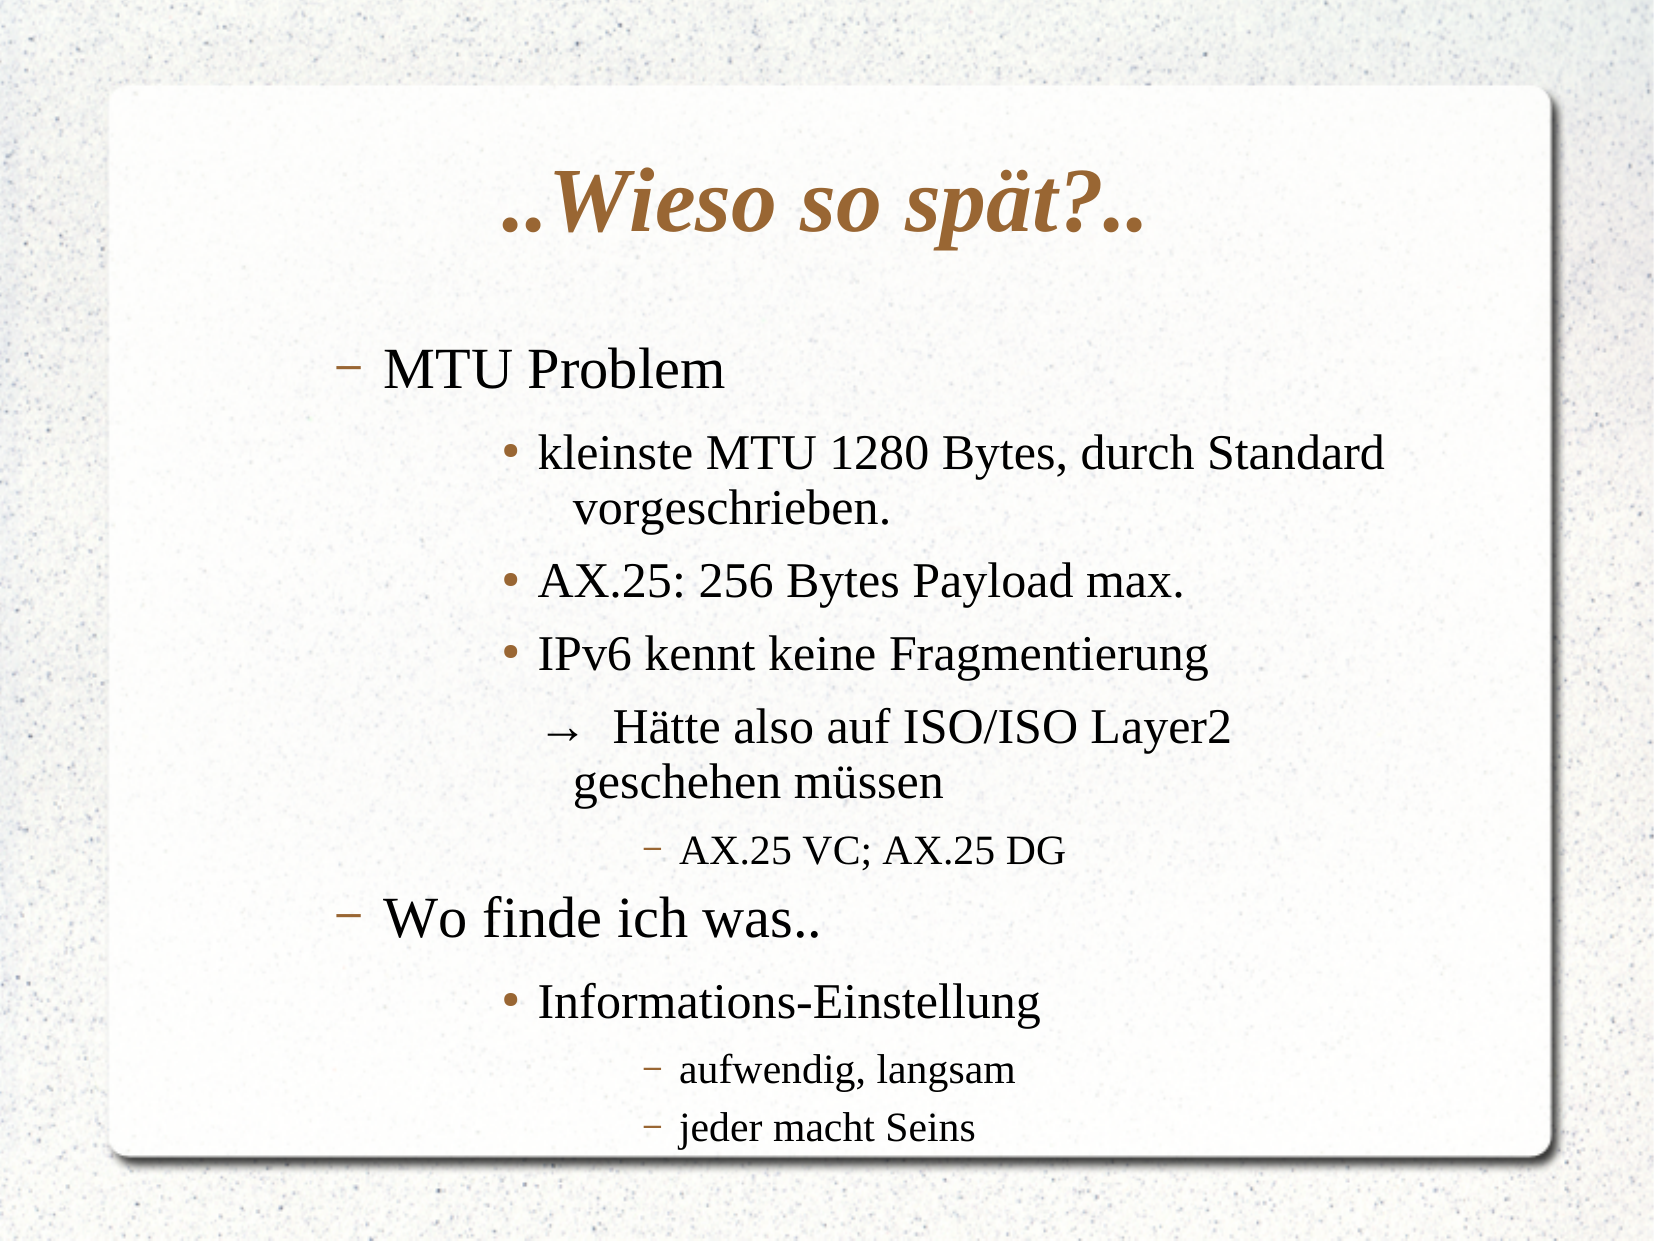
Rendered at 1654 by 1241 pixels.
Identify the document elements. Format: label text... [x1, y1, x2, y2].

picture [0, 0, 1654, 1241]
list MTU Problem kleinste MTU 1280 Bytes, durch Standard vorgeschrieben. AX.25: 256 Bytes Payload max. IPv6 kennt keine Fragmentierung → Hätte also auf ISO/ISO Layer2 geschehen müssen AX.25 VC; AX.25 DG Wo finde ich was.. Informations-Einstellung aufwendig, langsam jeder macht Seins [147, 336, 1506, 1151]
title ..Wieso so spät?.. [118, 104, 1536, 297]
